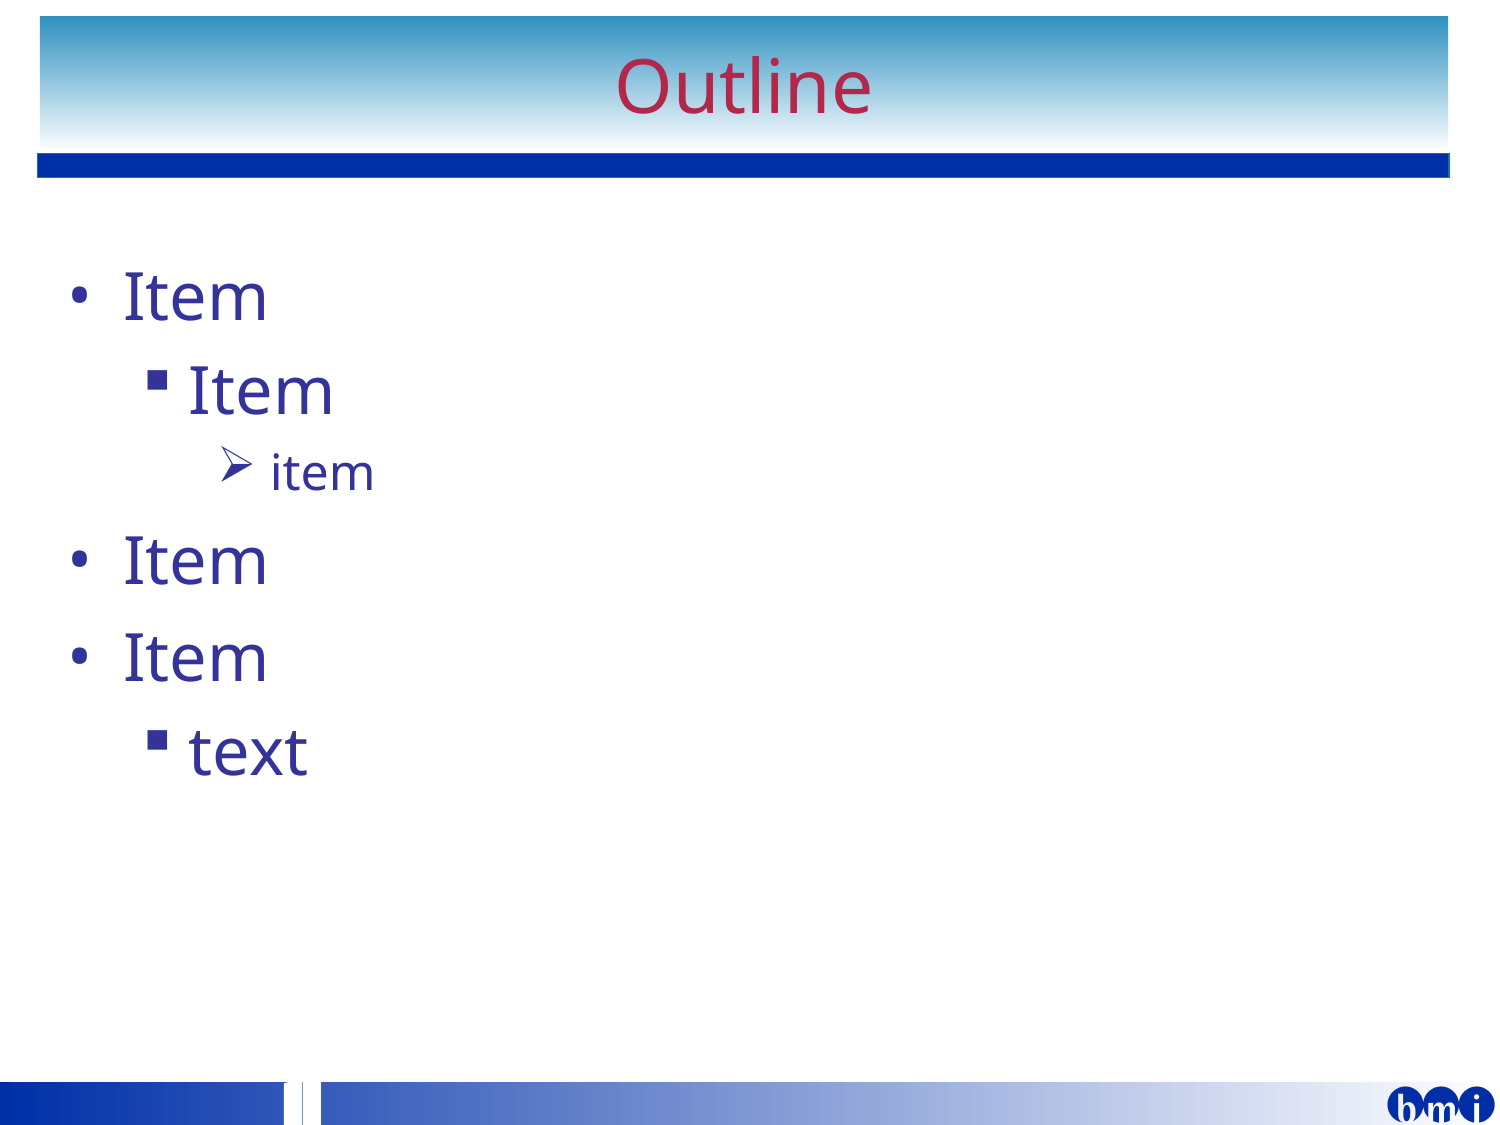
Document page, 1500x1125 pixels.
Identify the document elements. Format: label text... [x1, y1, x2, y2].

picture [1382, 1084, 1500, 1125]
text_box Outline [39, 16, 1449, 152]
text_box Item Item item Item Item text [52, 246, 1432, 1023]
